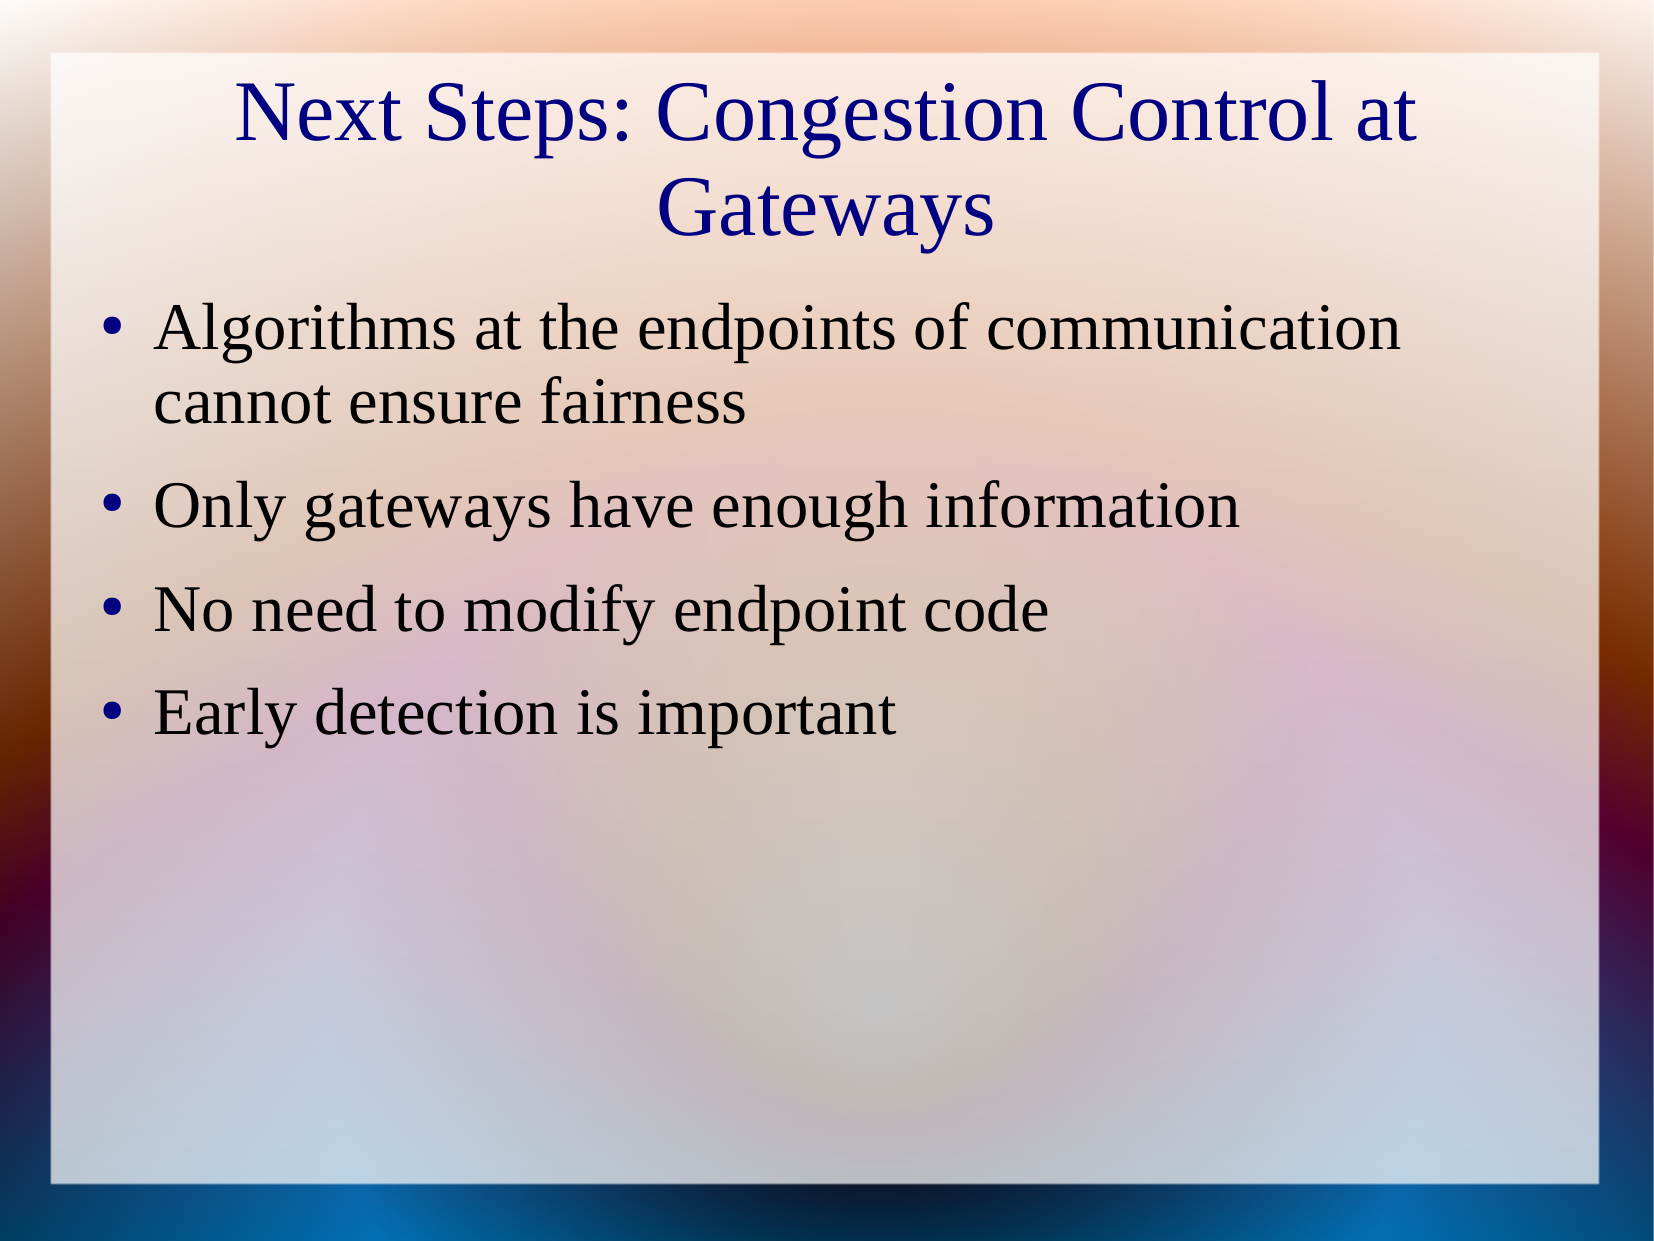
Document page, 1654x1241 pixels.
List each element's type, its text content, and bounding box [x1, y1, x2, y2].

picture [0, 0, 1654, 1241]
title Next Steps: Congestion Control at Gateways [82, 55, 1571, 263]
list Algorithms at the endpoints of communication cannot ensure fairness Only gateways have enough information No need to modify endpoint code Early detection is important [82, 290, 1571, 1034]
